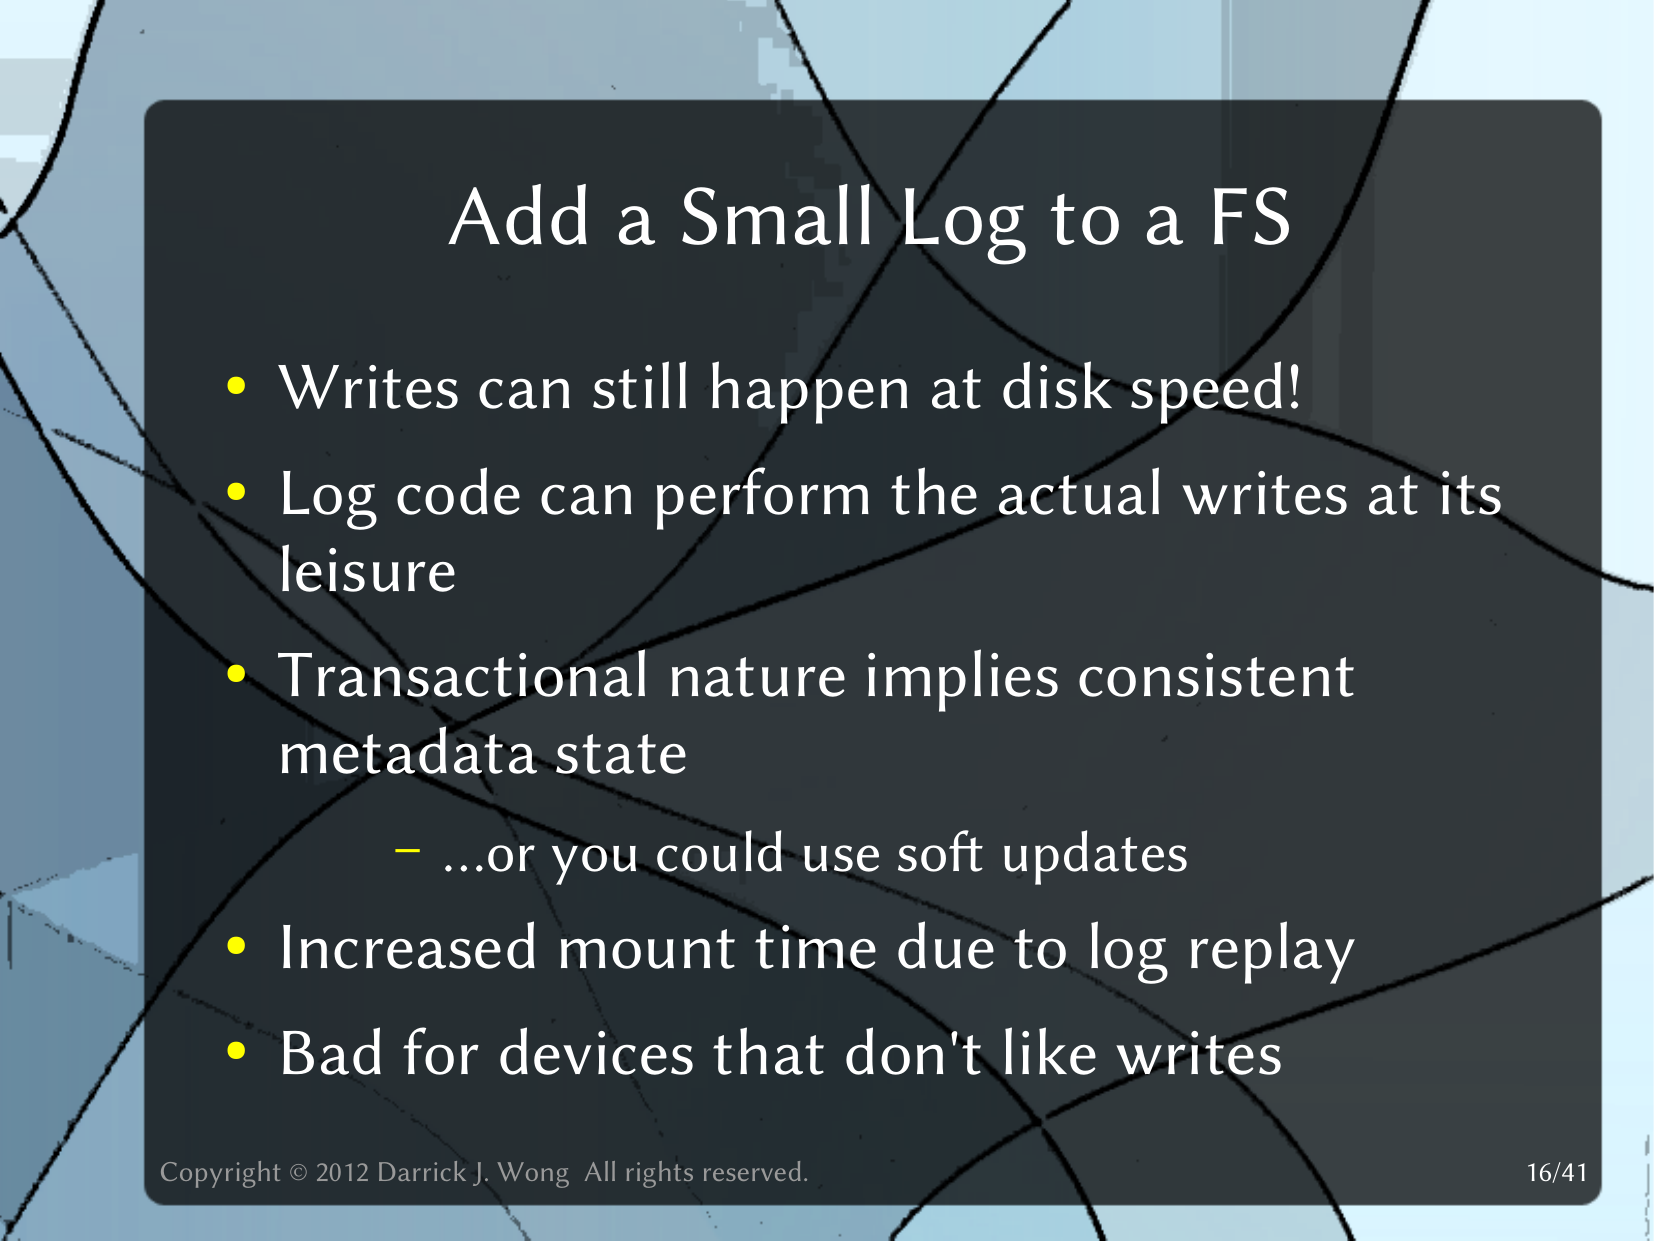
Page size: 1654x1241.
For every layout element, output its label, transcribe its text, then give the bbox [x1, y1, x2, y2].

list Writes can still happen at disk speed! Log code can perform the actual writes at its leisure Transactional nature implies consistent metadata state ...or you could use soft updates Increased mount time due to log replay Bad for devices that don't like writes [206, 349, 1571, 1091]
title Add a Small Log to a FS [159, 108, 1583, 325]
picture [0, 0, 1654, 1241]
